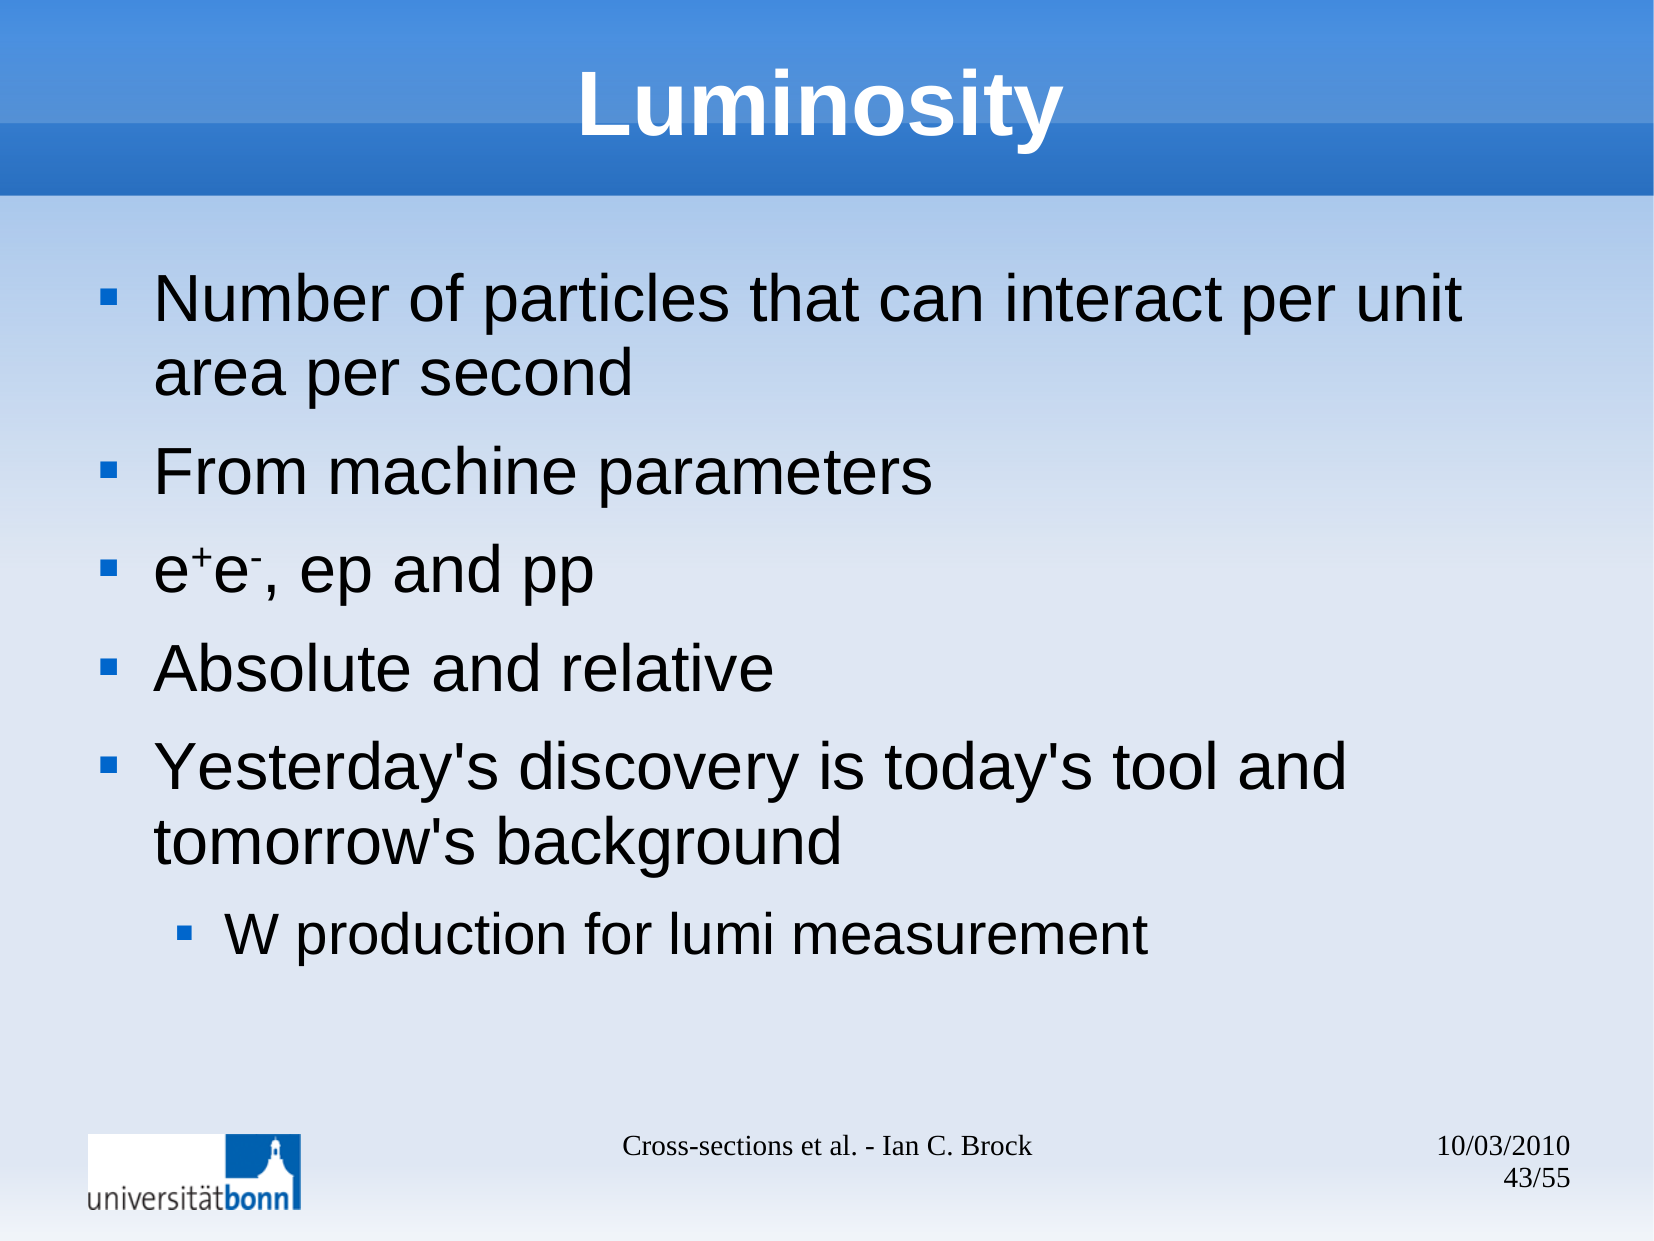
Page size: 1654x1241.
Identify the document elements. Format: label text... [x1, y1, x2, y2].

title Luminosity [76, 7, 1565, 200]
picture [0, 0, 1654, 1241]
list Number of particles that can interact per unit area per second From machine parameters e+e-, ep and pp Absolute and relative Yesterday's discovery is today's tool and tomorrow's background W production for lumi measurement [82, 260, 1571, 1065]
